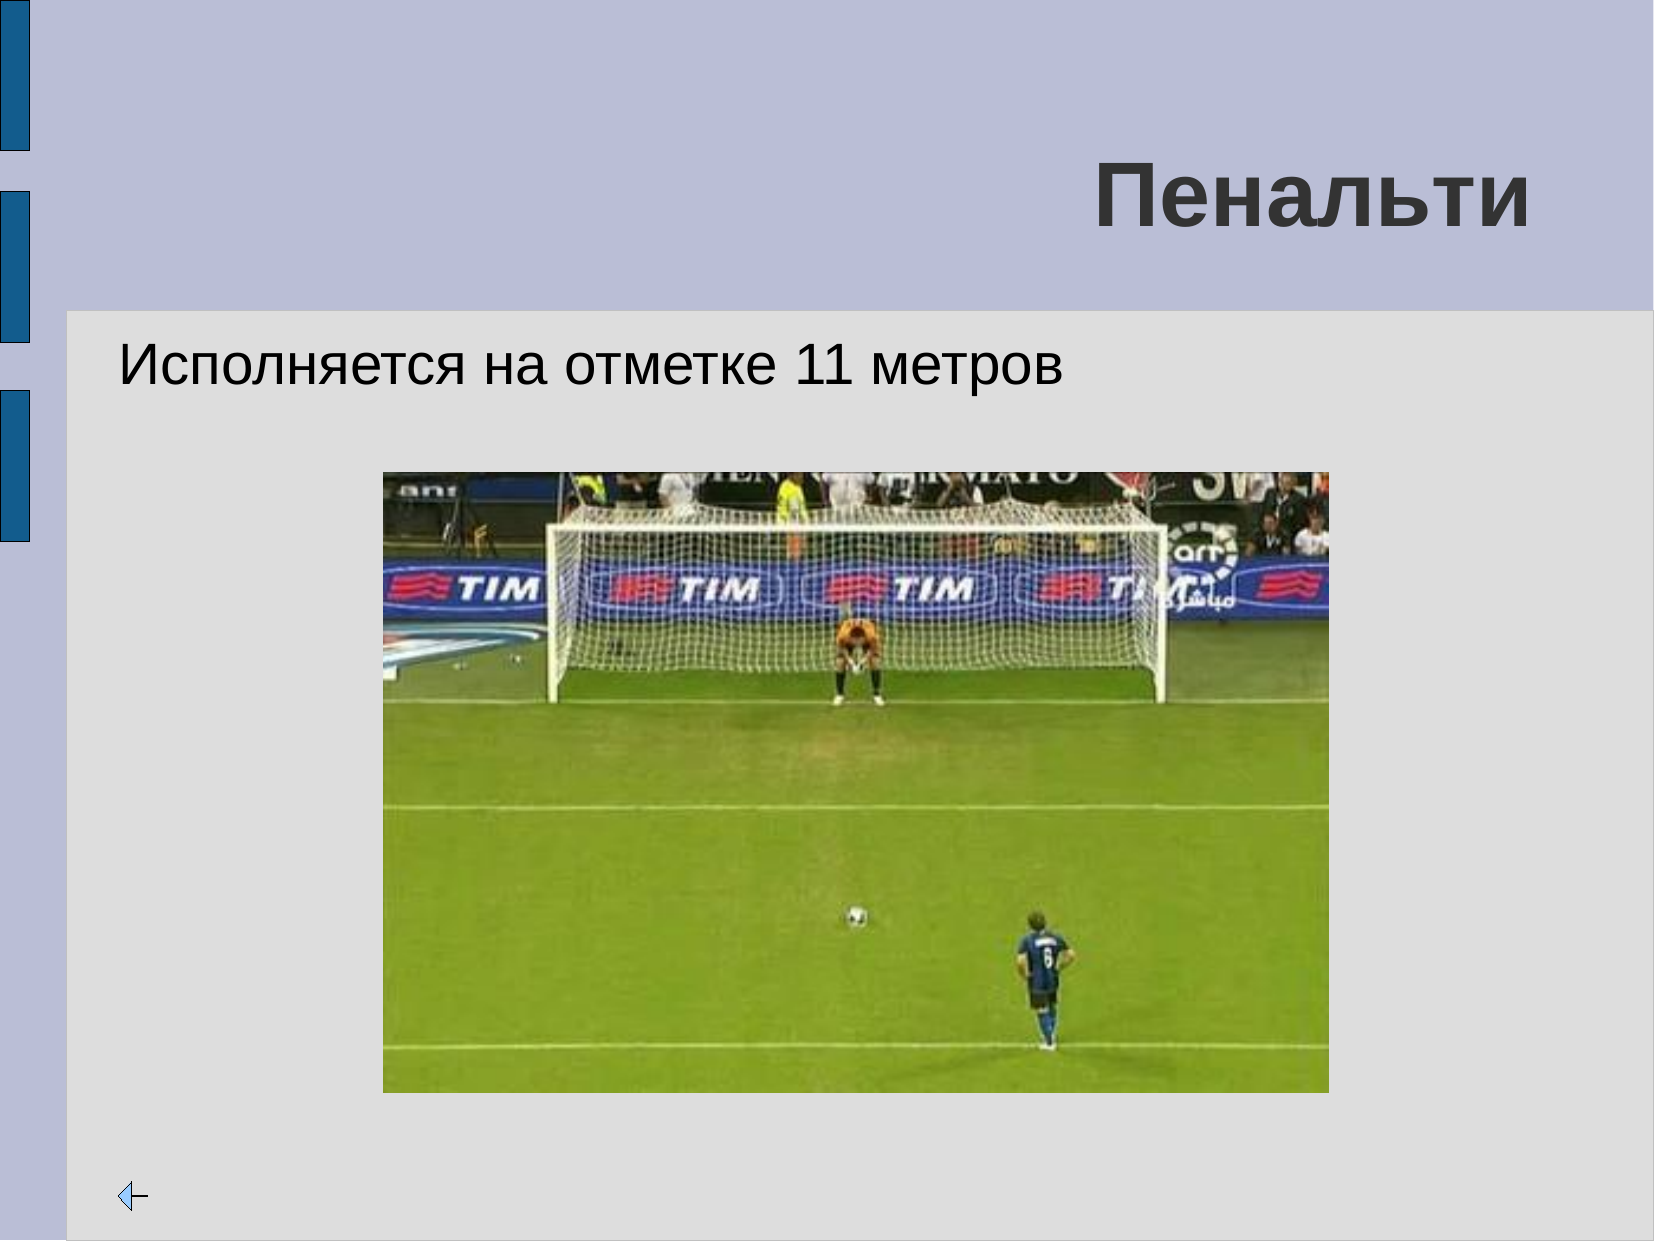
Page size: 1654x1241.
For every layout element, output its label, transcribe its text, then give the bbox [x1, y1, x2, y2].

text_box Исполняется на отметке 11 метров [104, 324, 1081, 405]
picture [383, 472, 1329, 1093]
title Пенальти [121, 98, 1534, 291]
text_box [118, 1181, 148, 1211]
